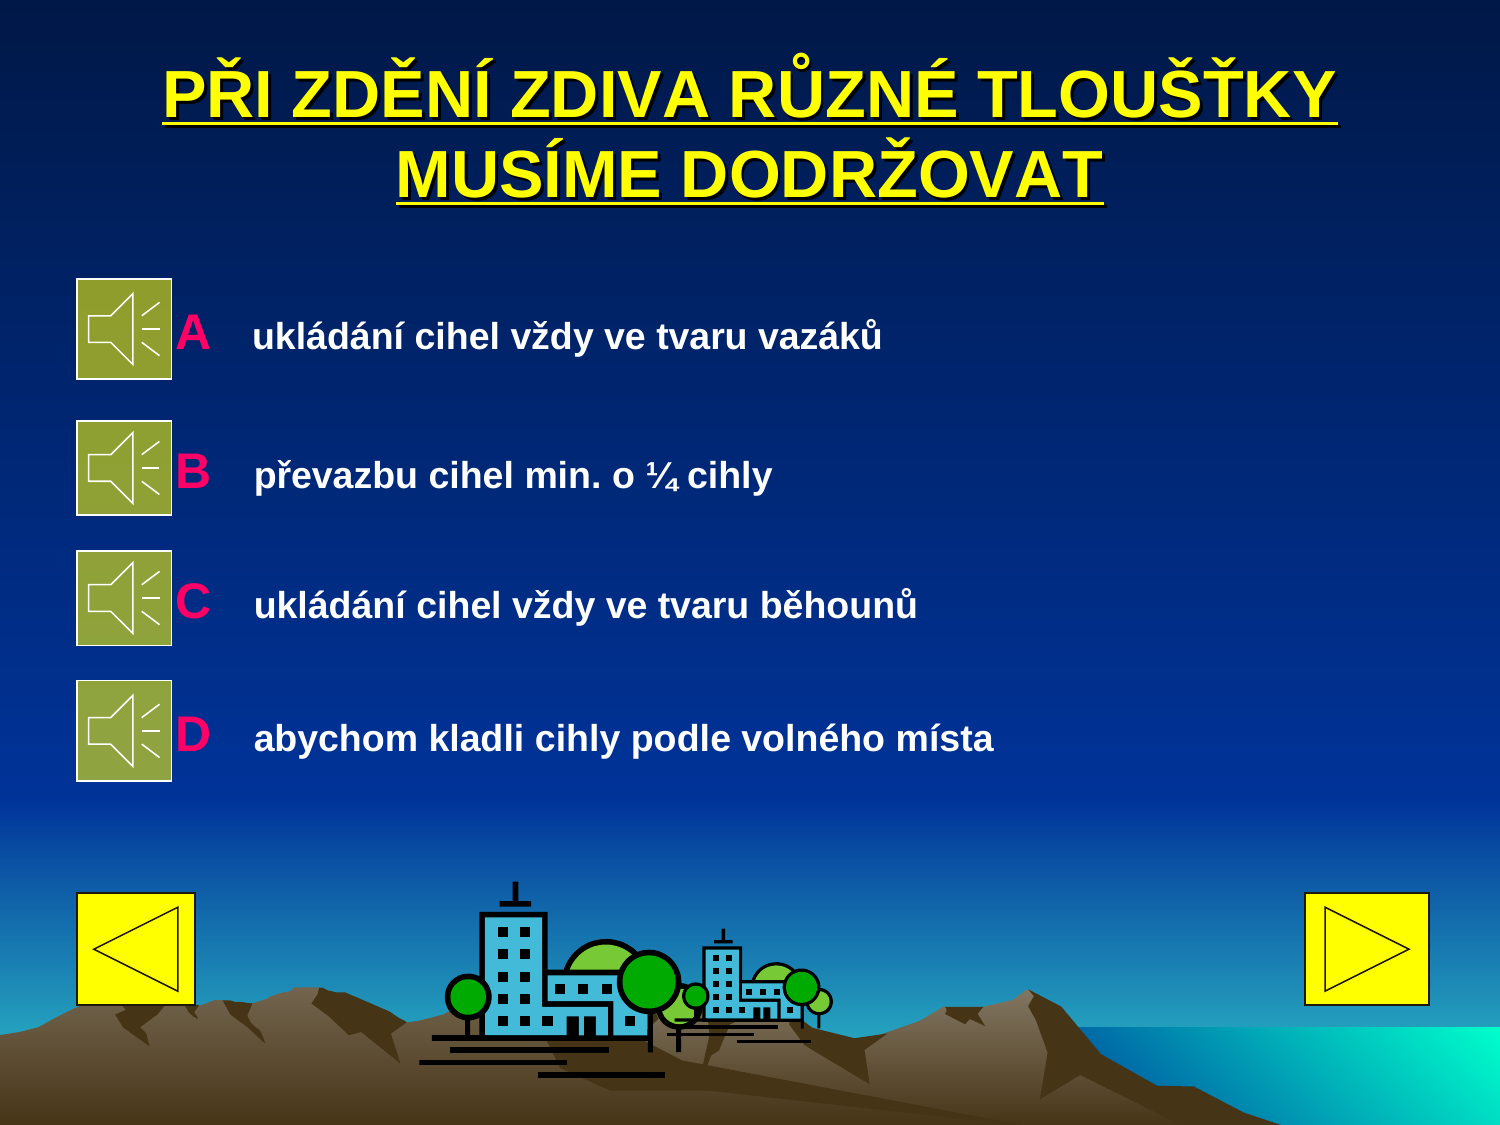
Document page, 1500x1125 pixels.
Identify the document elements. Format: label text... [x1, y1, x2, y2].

text_box [76, 893, 195, 1006]
text_box C ukládání cihel vždy ve tvaru běhounů [76, 550, 172, 646]
text_box D abychom kladli cihly podle volného místa [76, 680, 172, 782]
title PŘI ZDĚNÍ ZDIVA RŮZNÉ TLOUŠŤKY MUSÍME DODRŽOVAT [75, 37, 1426, 225]
text_box B převazbu cihel min. o ¼ cihly [76, 420, 172, 516]
picture [419, 881, 833, 1078]
text_box [1305, 893, 1429, 1006]
text_box A ukládání cihel vždy ve tvaru vazáků [76, 278, 172, 380]
